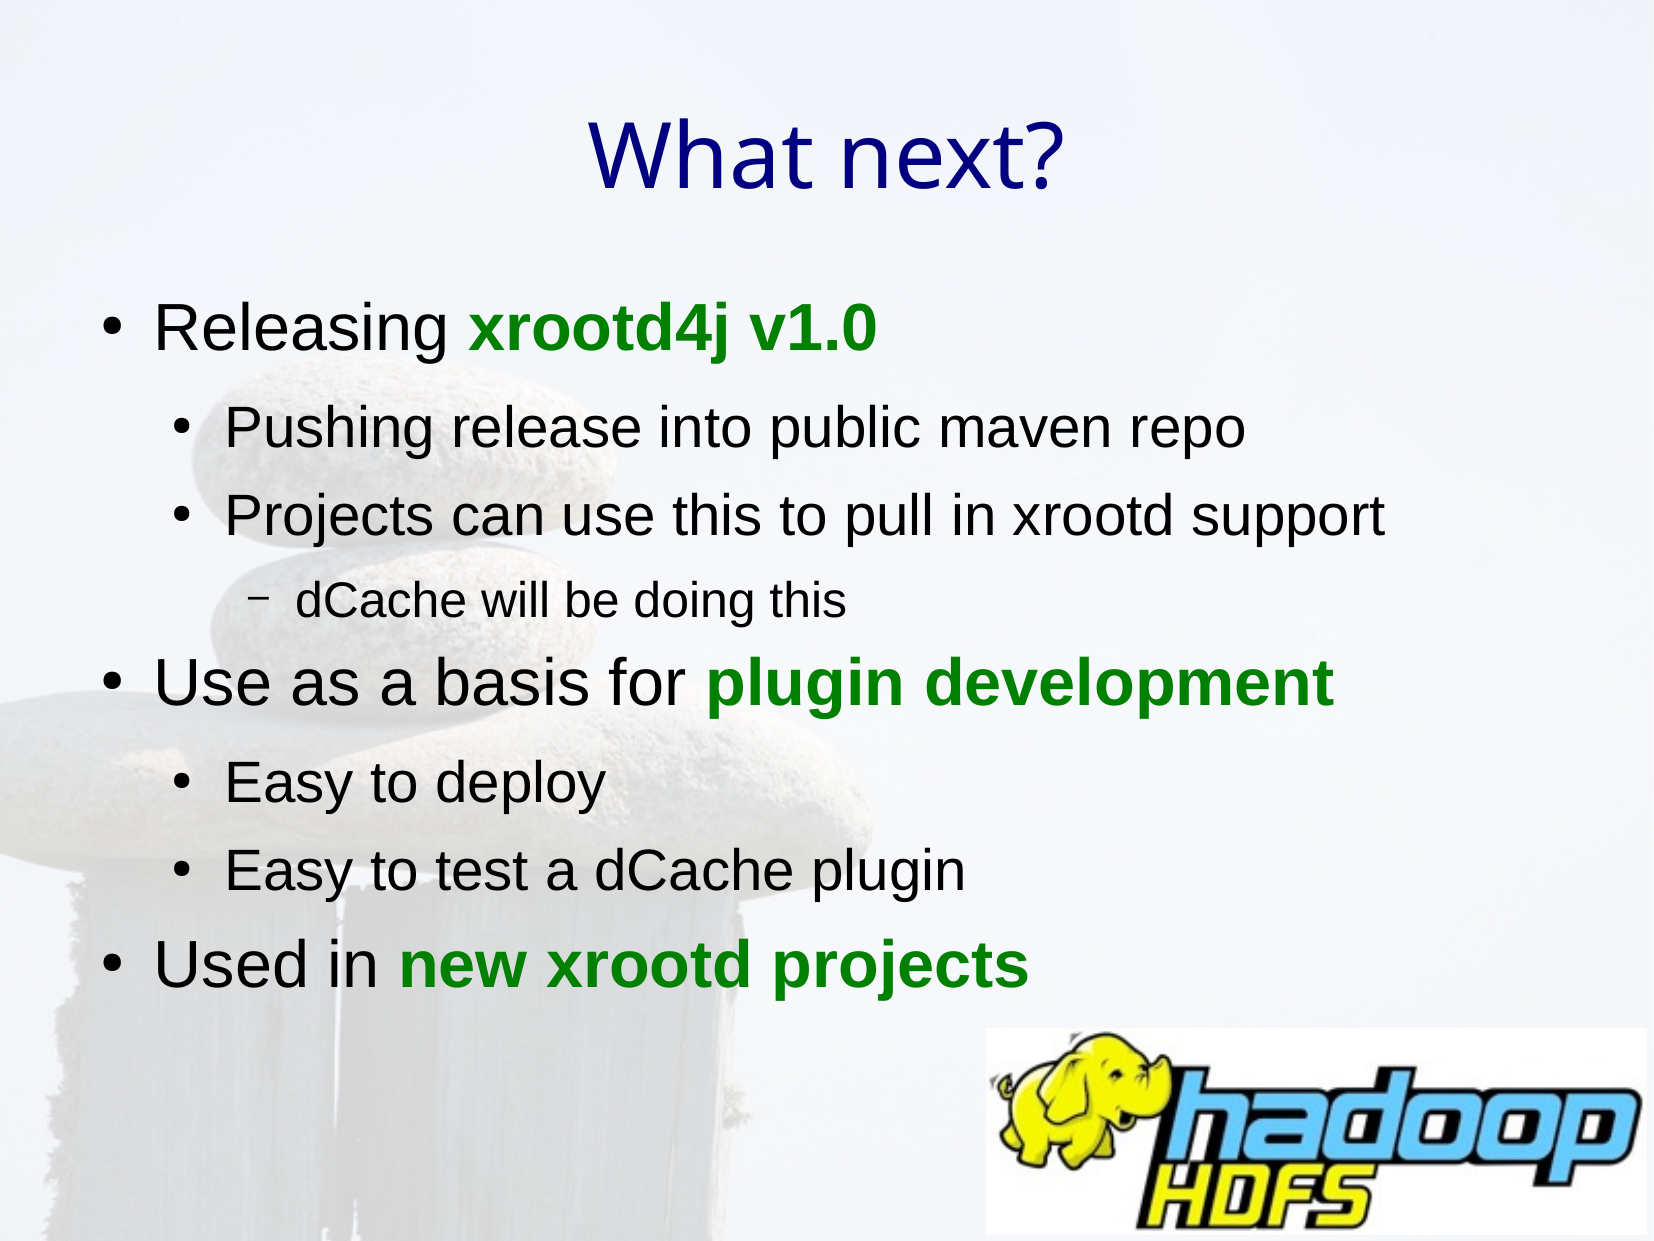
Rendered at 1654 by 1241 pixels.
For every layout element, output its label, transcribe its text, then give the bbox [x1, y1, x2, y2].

list Releasing xrootd4j v1.0 Pushing release into public maven repo Projects can use this to pull in xrootd support dCache will be doing this Use as a basis for plugin development Easy to deploy Easy to test a dCache plugin Used in new xrootd projects [82, 290, 1571, 1109]
picture [0, 0, 1654, 1241]
title What next? [82, 49, 1571, 257]
